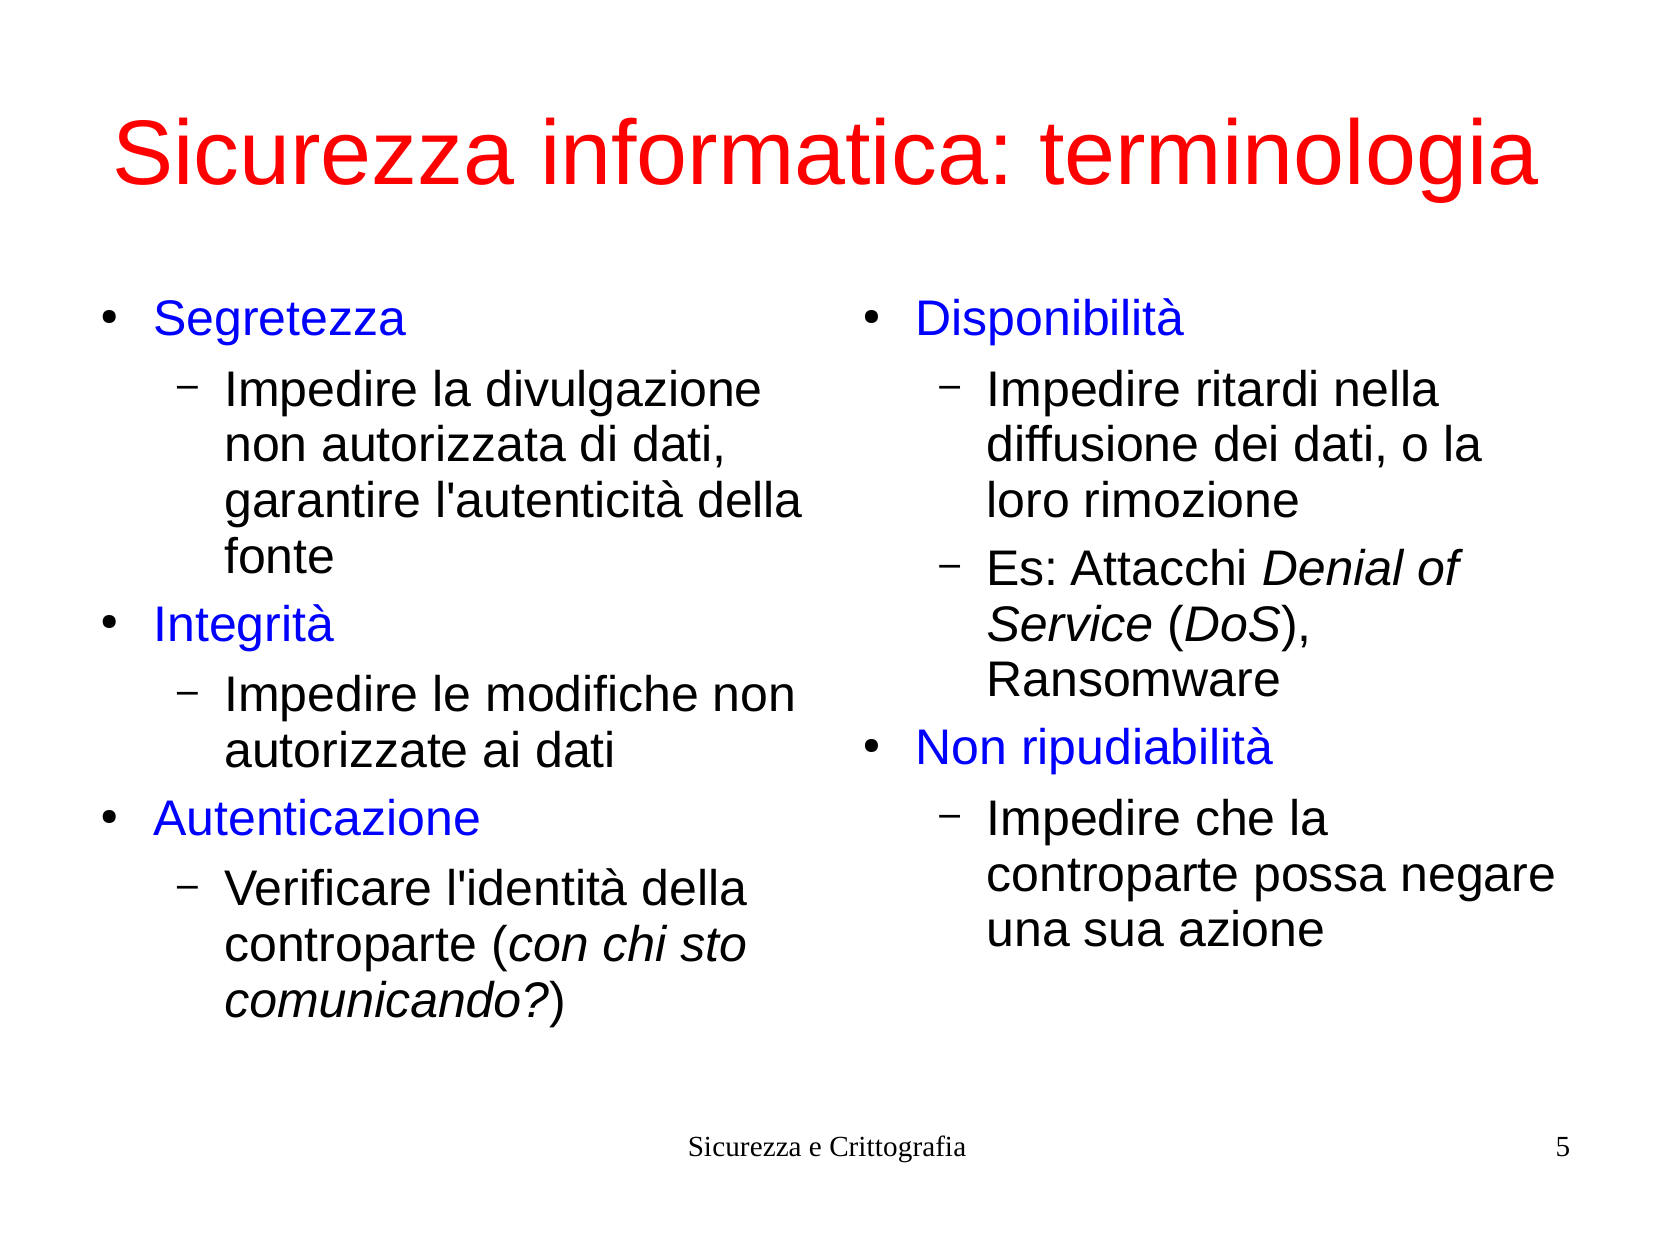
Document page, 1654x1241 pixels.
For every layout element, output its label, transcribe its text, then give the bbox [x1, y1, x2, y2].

title Sicurezza informatica: terminologia [82, 49, 1571, 257]
list Segretezza Impedire la divulgazione non autorizzata di dati, garantire l'autenticità della fonte Integrità Impedire le modifiche non autorizzate ai dati Autenticazione Verificare l'identità della controparte (con chi sto comunicando?) [82, 290, 809, 1109]
list Disponibilità Impedire ritardi nella diffusione dei dati, o la loro rimozione Es: Attacchi Denial of Service (DoS), Ransomware Non ripudiabilità Impedire che la controparte possa negare una sua azione [844, 290, 1571, 1109]
